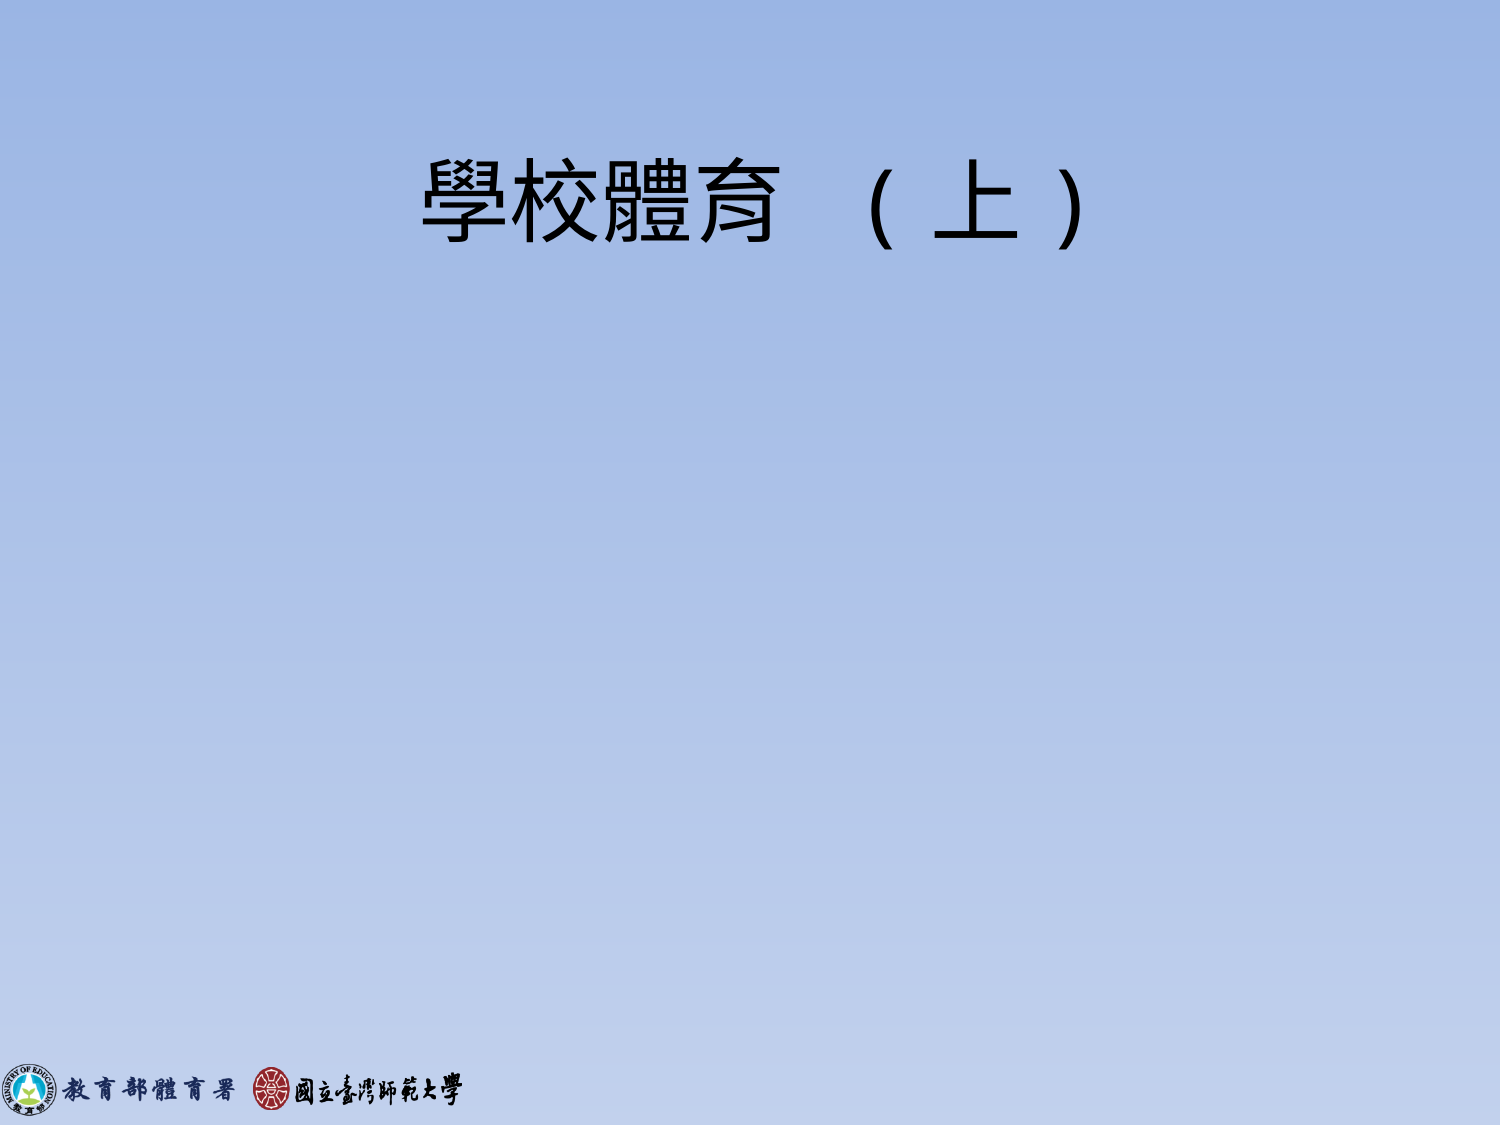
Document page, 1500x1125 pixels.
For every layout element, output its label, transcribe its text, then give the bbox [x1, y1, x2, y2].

title 學校體育 (上) [121, 78, 1397, 320]
picture [0, 1051, 243, 1125]
picture [253, 1067, 462, 1110]
